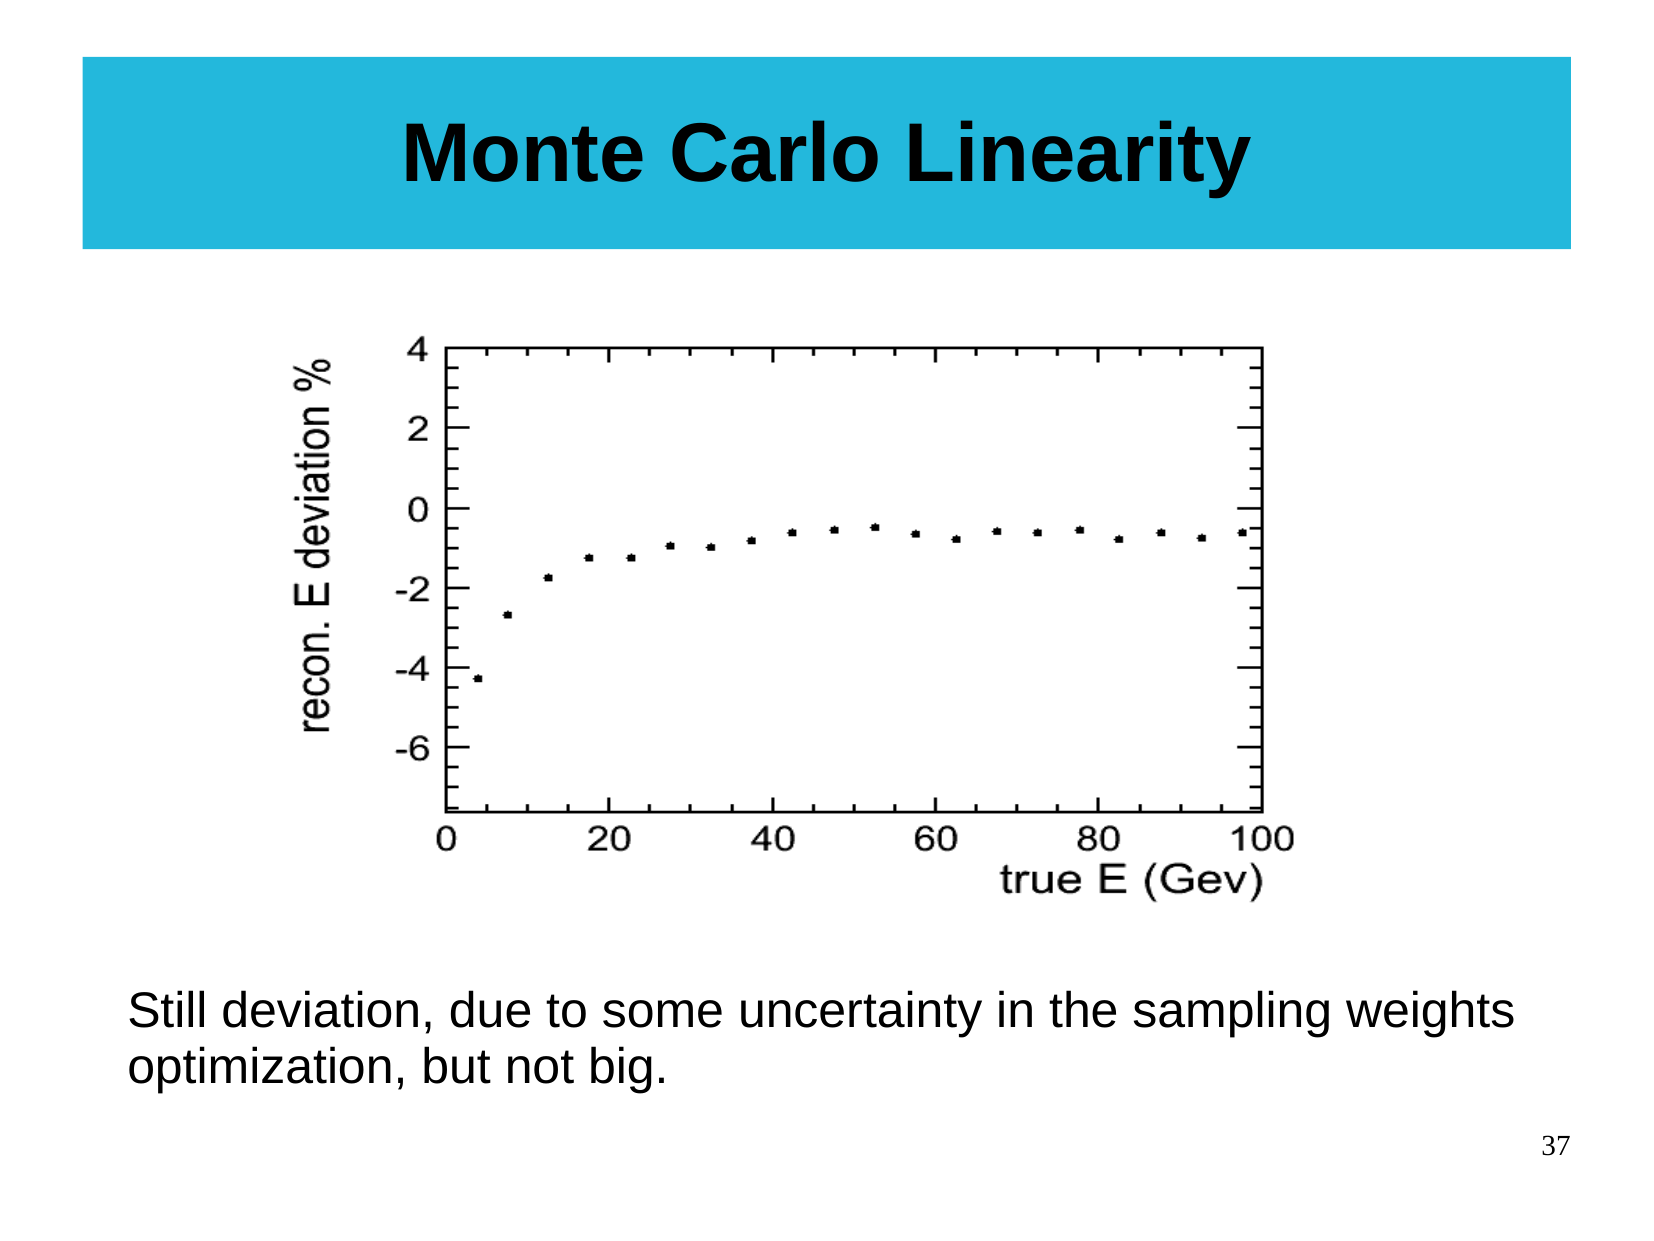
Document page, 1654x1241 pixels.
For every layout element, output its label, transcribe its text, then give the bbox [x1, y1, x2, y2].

text_box Still deviation, due to some uncertainty in the sampling weights optimization, but not big. [112, 975, 1613, 1126]
title Monte Carlo Linearity [82, 56, 1571, 250]
picture [262, 299, 1350, 925]
